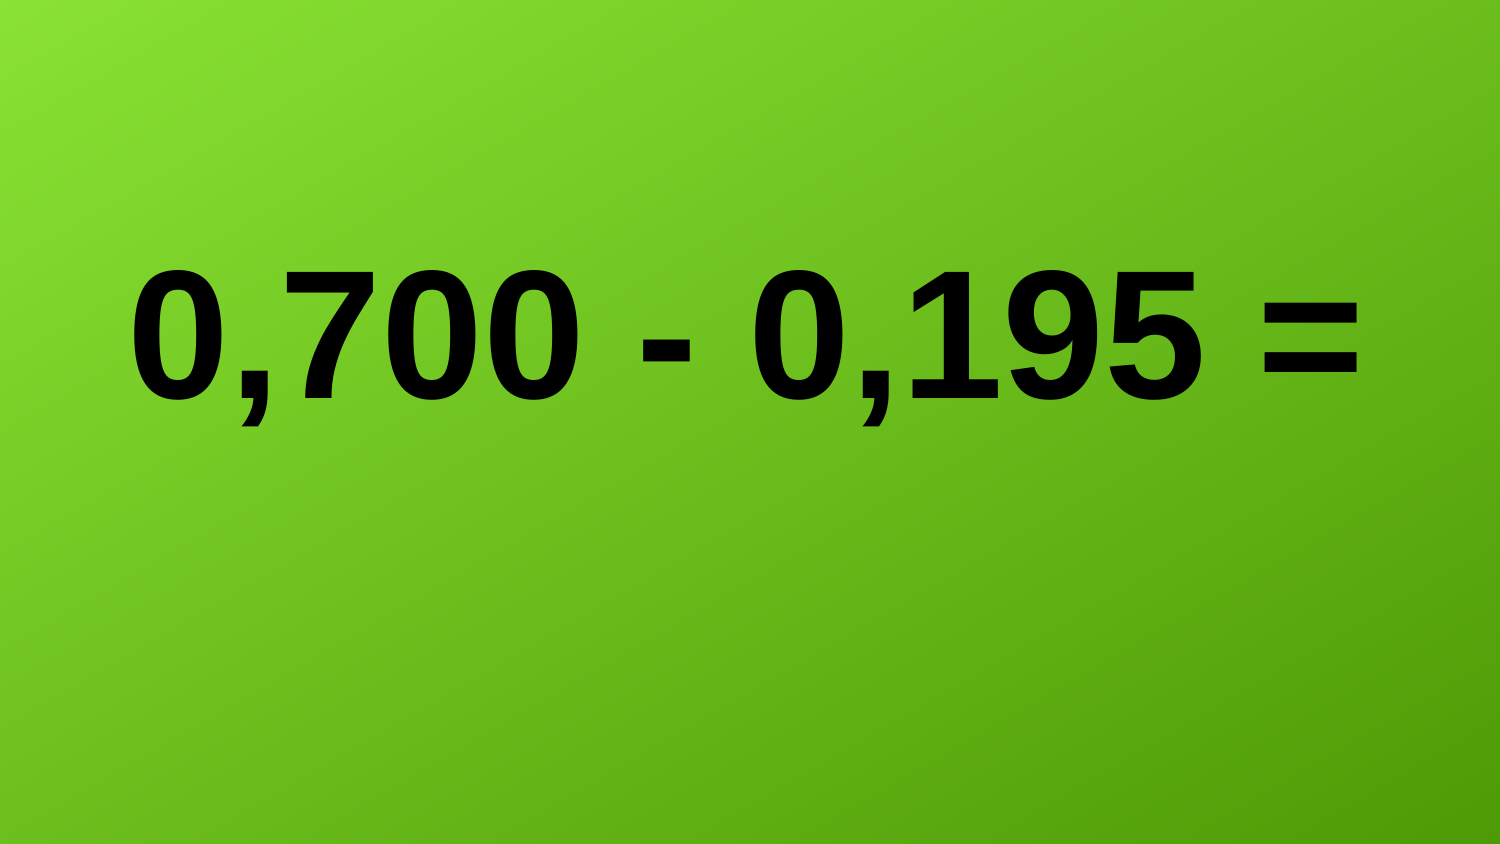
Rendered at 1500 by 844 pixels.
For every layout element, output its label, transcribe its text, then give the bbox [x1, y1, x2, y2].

text_box 0,700 - 0,195 = [112, 259, 1388, 450]
